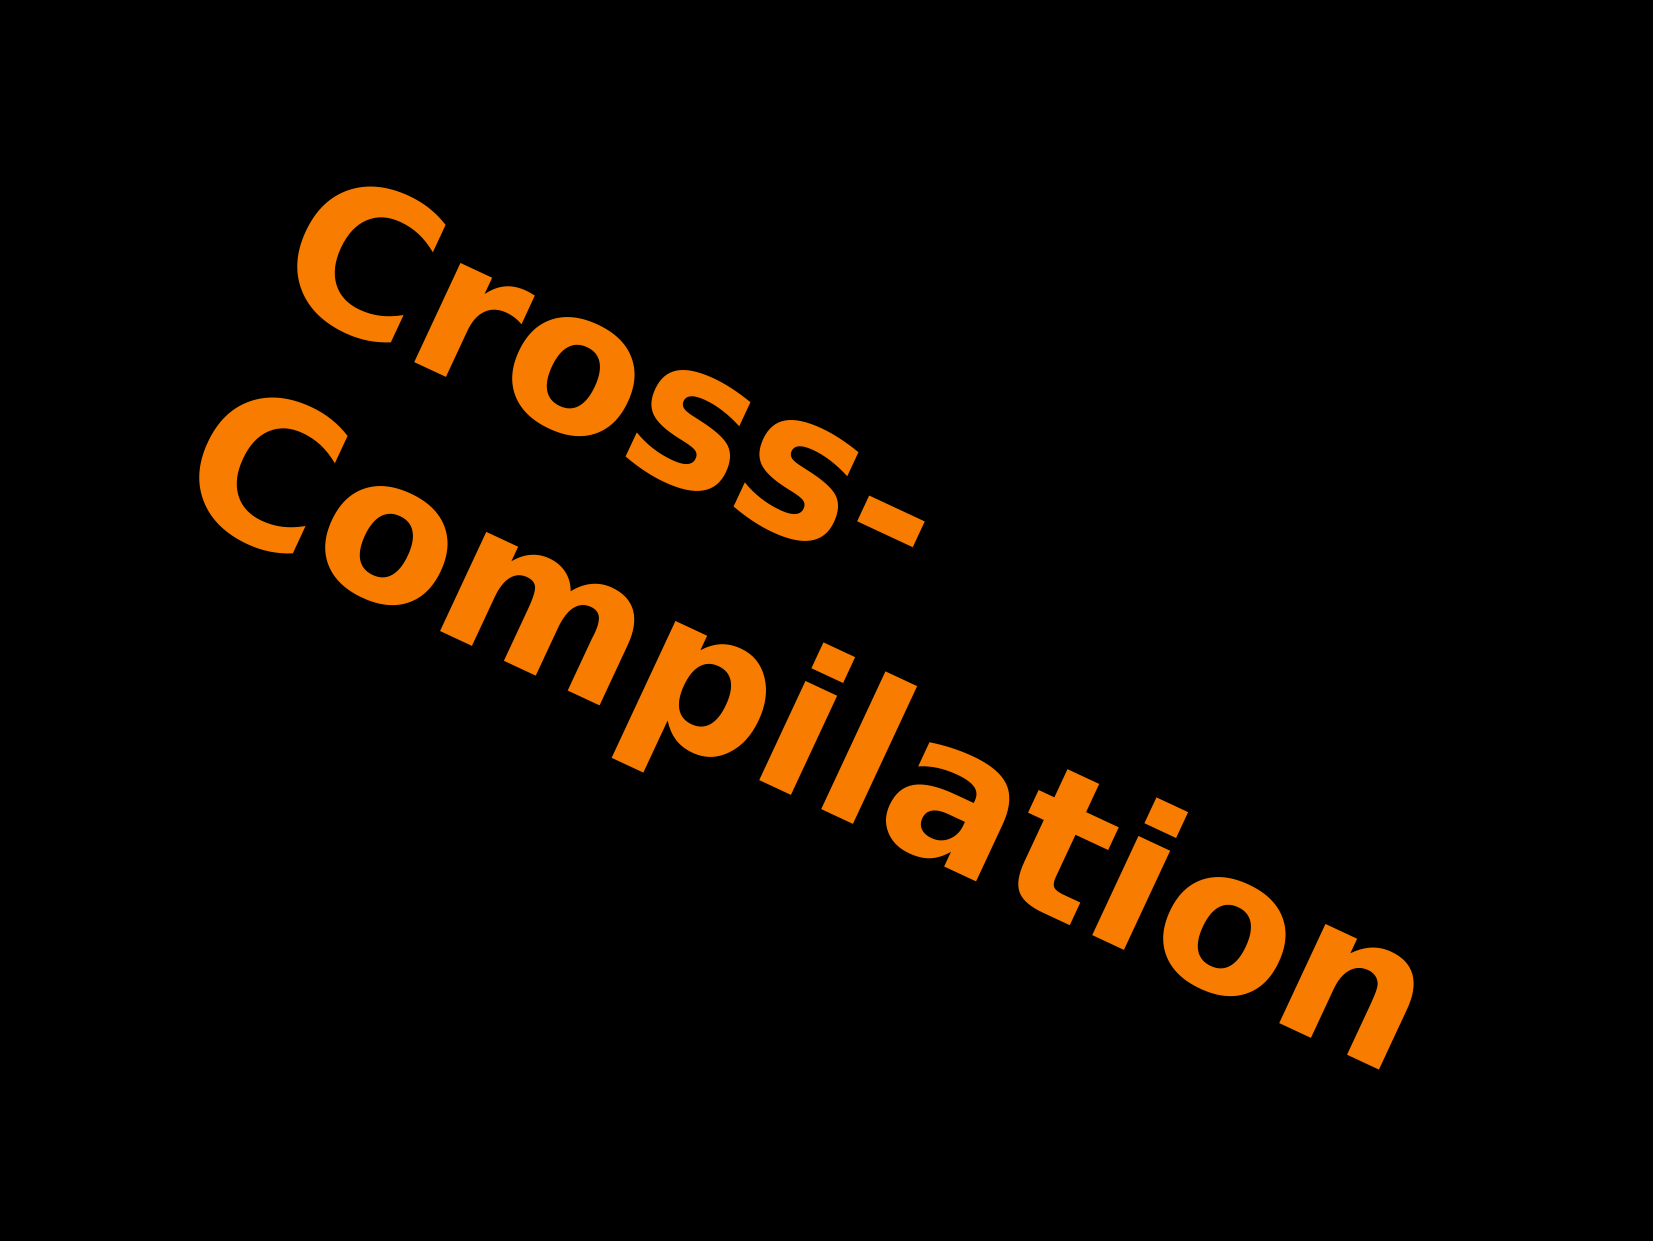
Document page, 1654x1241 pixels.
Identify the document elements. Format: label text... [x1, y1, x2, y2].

text_box Cross-Compilation [131, 112, 1613, 1145]
